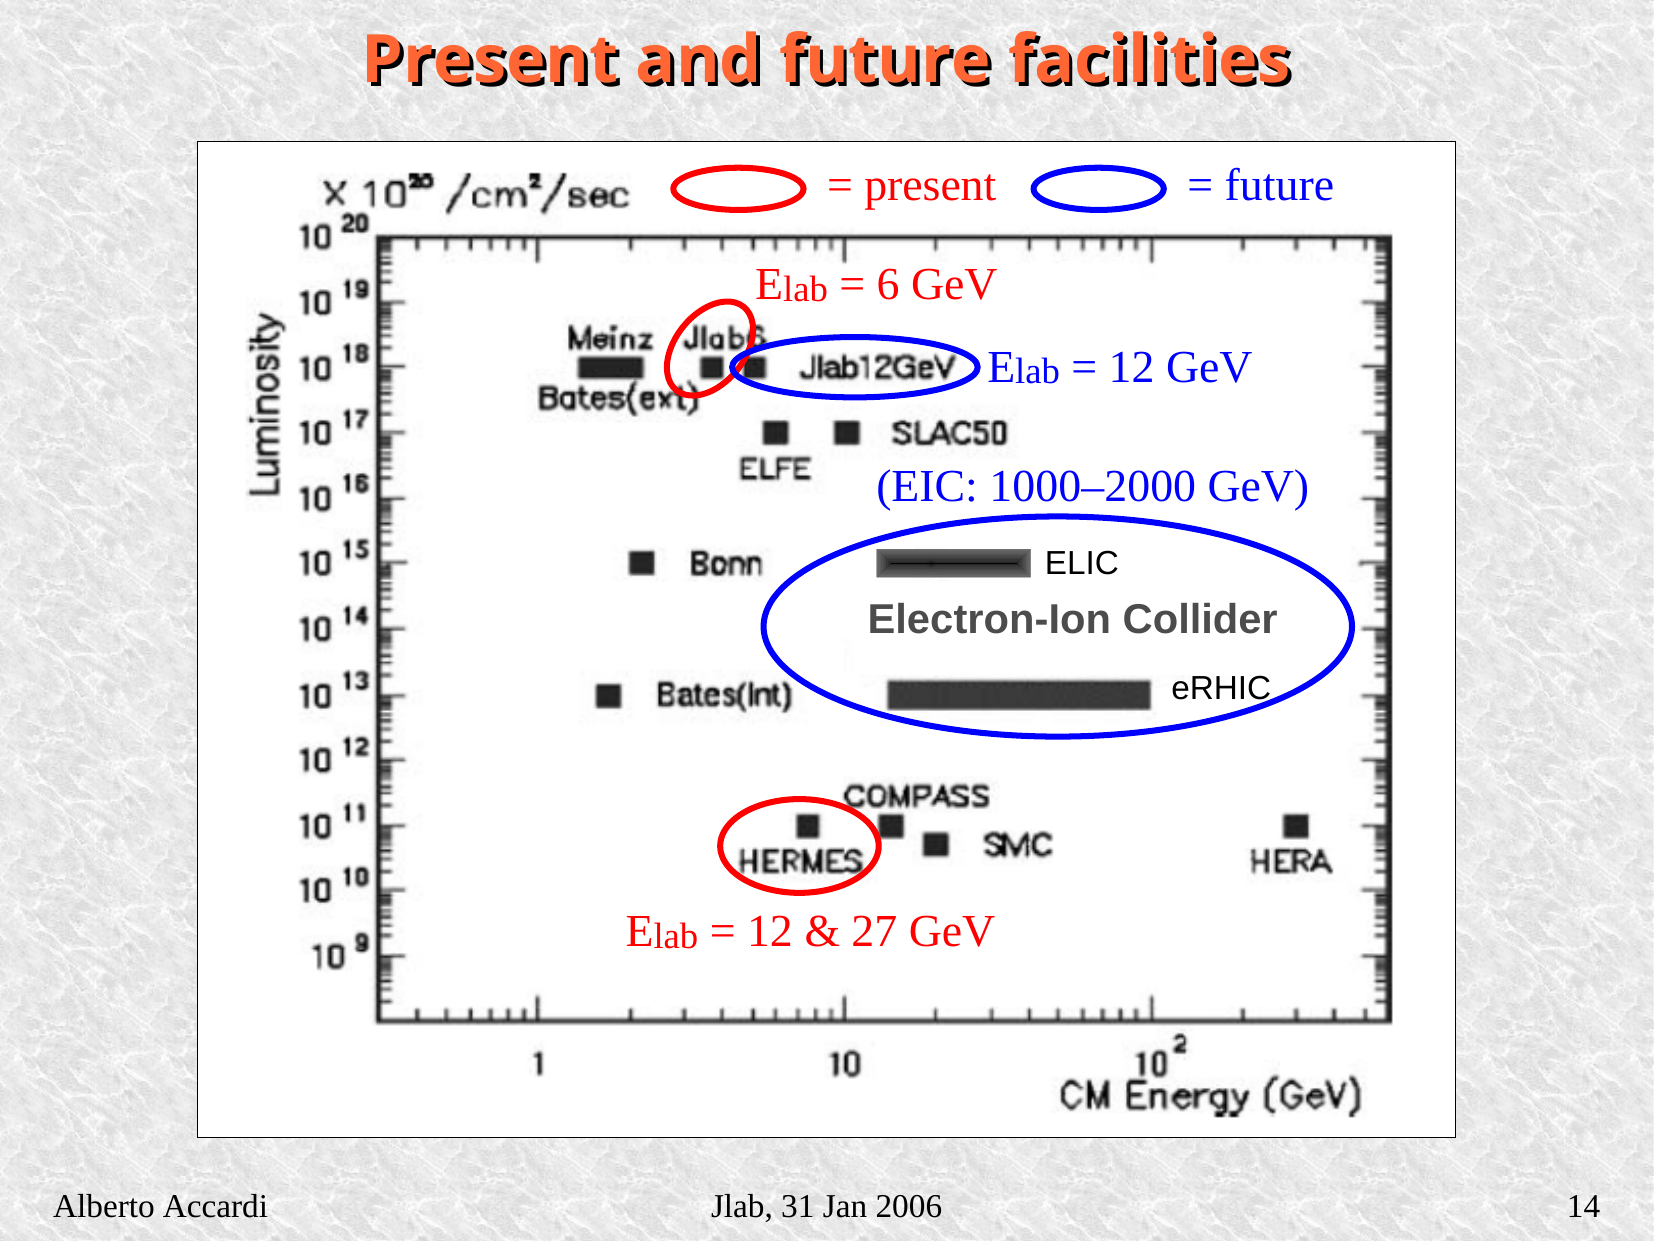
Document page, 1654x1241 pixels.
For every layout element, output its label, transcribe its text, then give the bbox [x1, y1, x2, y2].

text_box Present and future facilities [29, 0, 1625, 127]
text_box = present [810, 150, 1029, 225]
text_box Electron-Ion Collider [852, 588, 1302, 675]
text_box Elab = 12 GeV [970, 332, 1269, 413]
picture [0, 0, 1654, 1241]
text_box = future [1171, 150, 1390, 225]
text_box eRHIC [1156, 675, 1287, 719]
text_box Elab = 12 & 27 GeV [609, 897, 1012, 978]
text_box ELIC [1030, 537, 1134, 588]
text_box Elab = 6 GeV [738, 249, 1014, 330]
text_box [876, 549, 1030, 578]
text_box (EIC: 1000–2000 GeV) [797, 451, 1412, 525]
